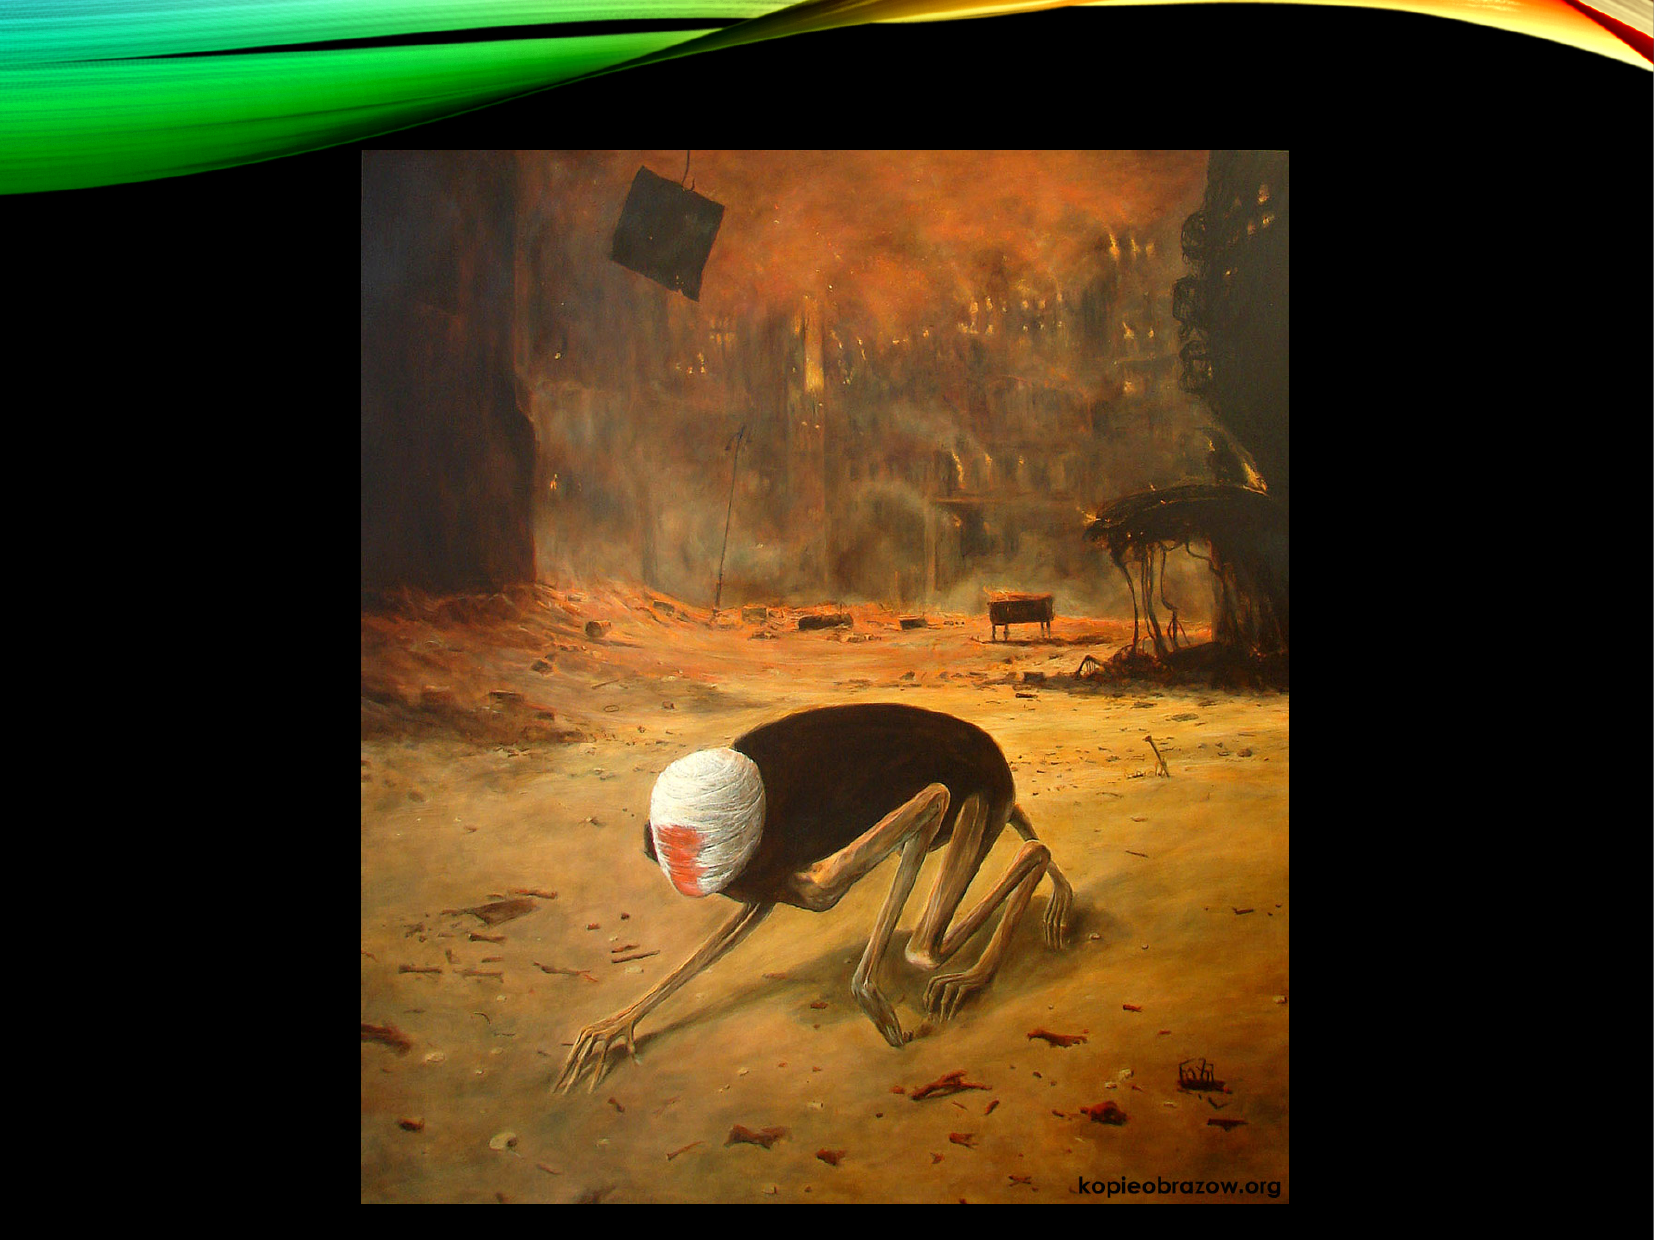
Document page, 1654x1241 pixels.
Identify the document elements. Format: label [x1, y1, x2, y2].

picture [361, 150, 1289, 1205]
